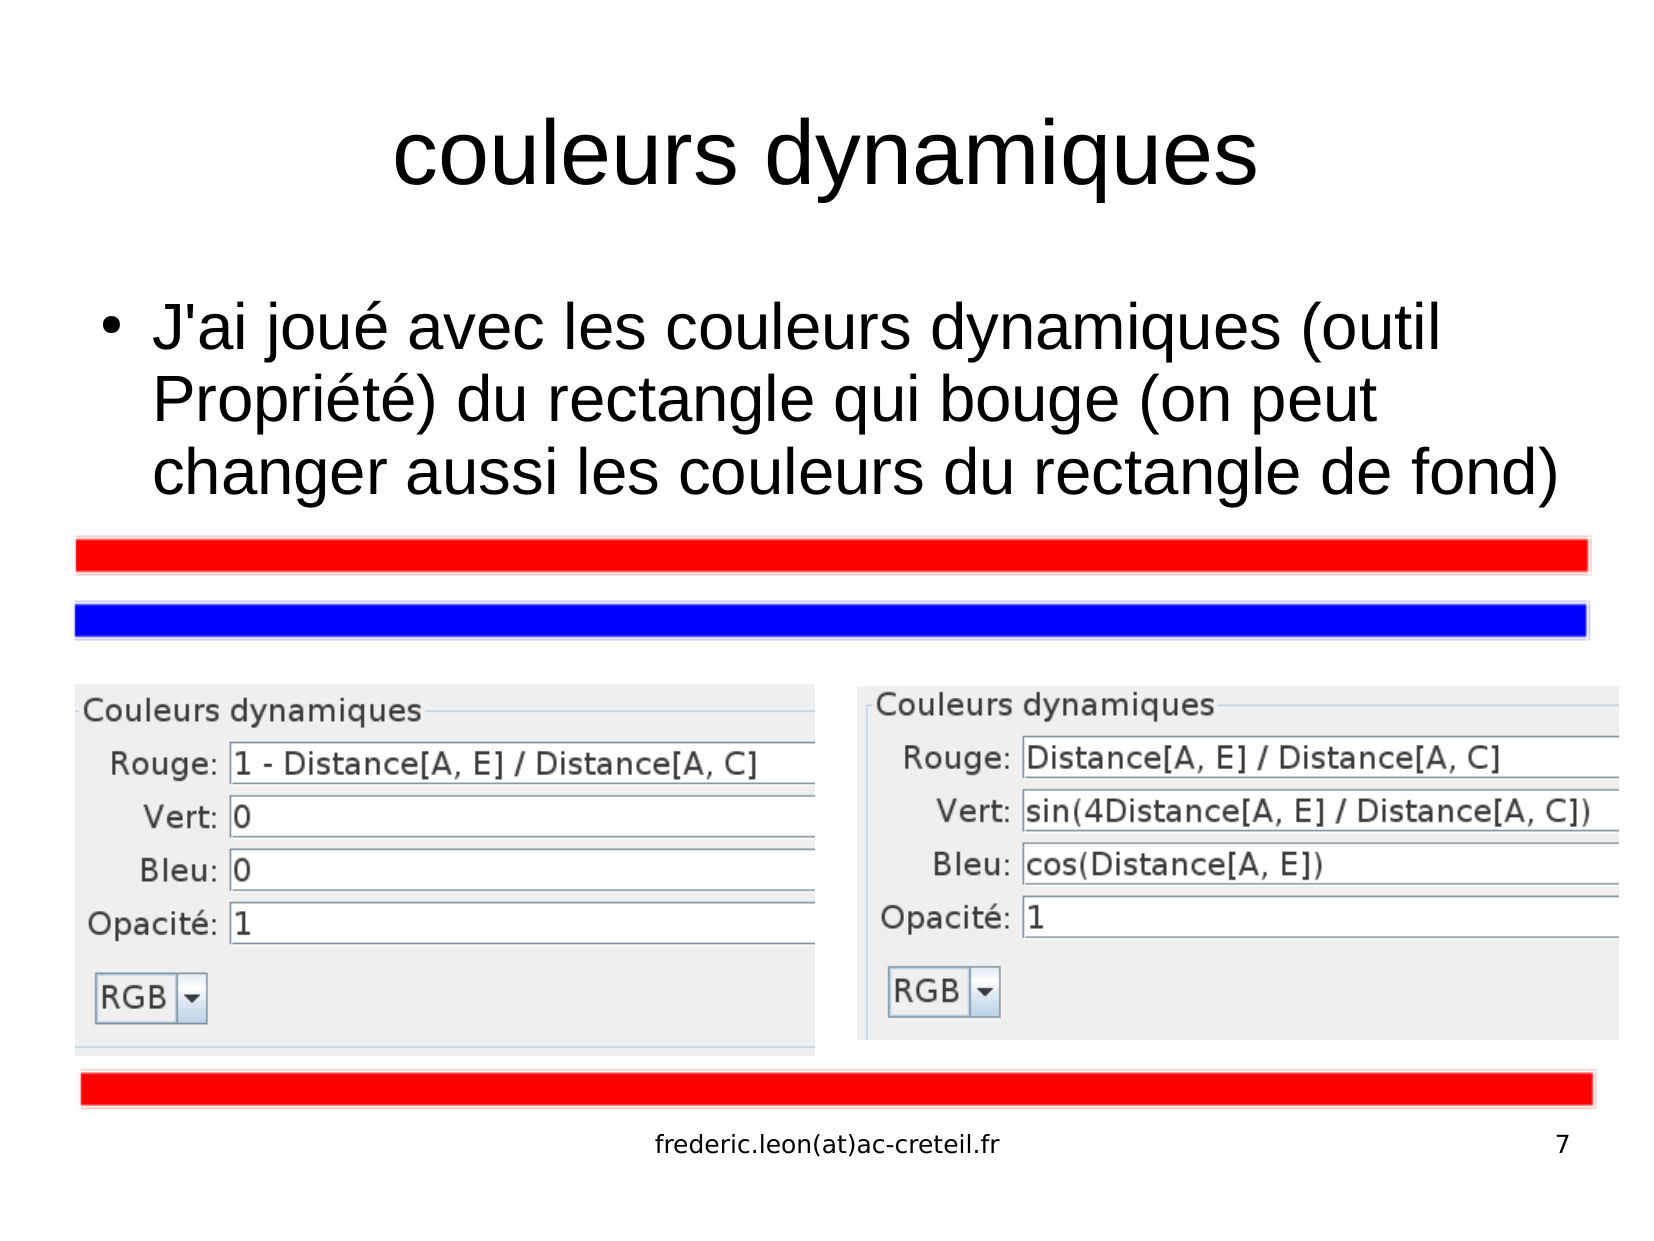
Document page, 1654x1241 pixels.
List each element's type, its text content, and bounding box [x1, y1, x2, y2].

picture [75, 1063, 1600, 1111]
picture [70, 531, 1595, 579]
list J'ai joué avec les couleurs dynamiques (outil Propriété) du rectangle qui bouge (on peut changer aussi les couleurs du rectangle de fond) [82, 290, 1571, 531]
title couleurs dynamiques [82, 49, 1571, 257]
picture [857, 686, 1619, 1040]
picture [75, 684, 815, 1056]
picture [69, 596, 1595, 644]
